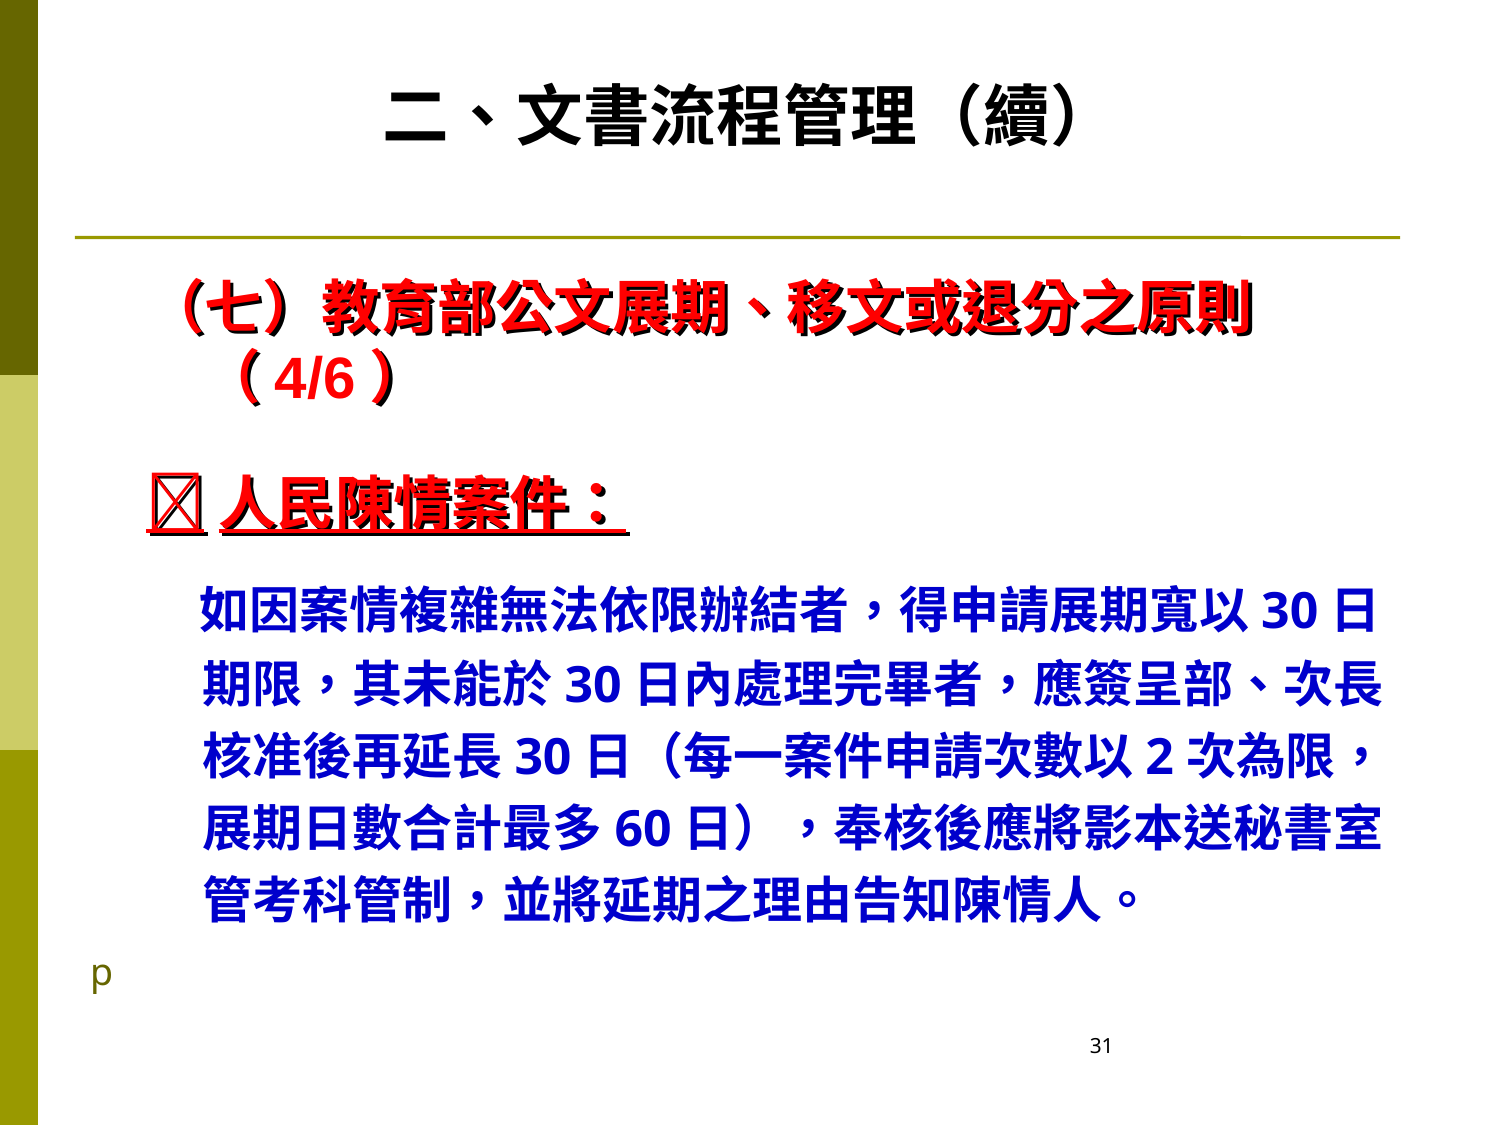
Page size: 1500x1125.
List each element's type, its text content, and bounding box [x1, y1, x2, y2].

text_box [1074, 1025, 1426, 1101]
list （七）教育部公文展期、移文或退分之原則（4/6） 人民陳情案件： 如因案情複雜無法依限辦結者，得申請展期寬以30日期限，其未能於30日內處理完畢者，應簽呈部、次長核准後再延長30日（每一案件申請次數以2次為限，展期日數合計最多60日），奉核後應將影本送秘書室管考科管制，並將延期之理由告知陳情人。 [75, 262, 1426, 1006]
title 二、文書流程管理（續） [75, 45, 1426, 161]
